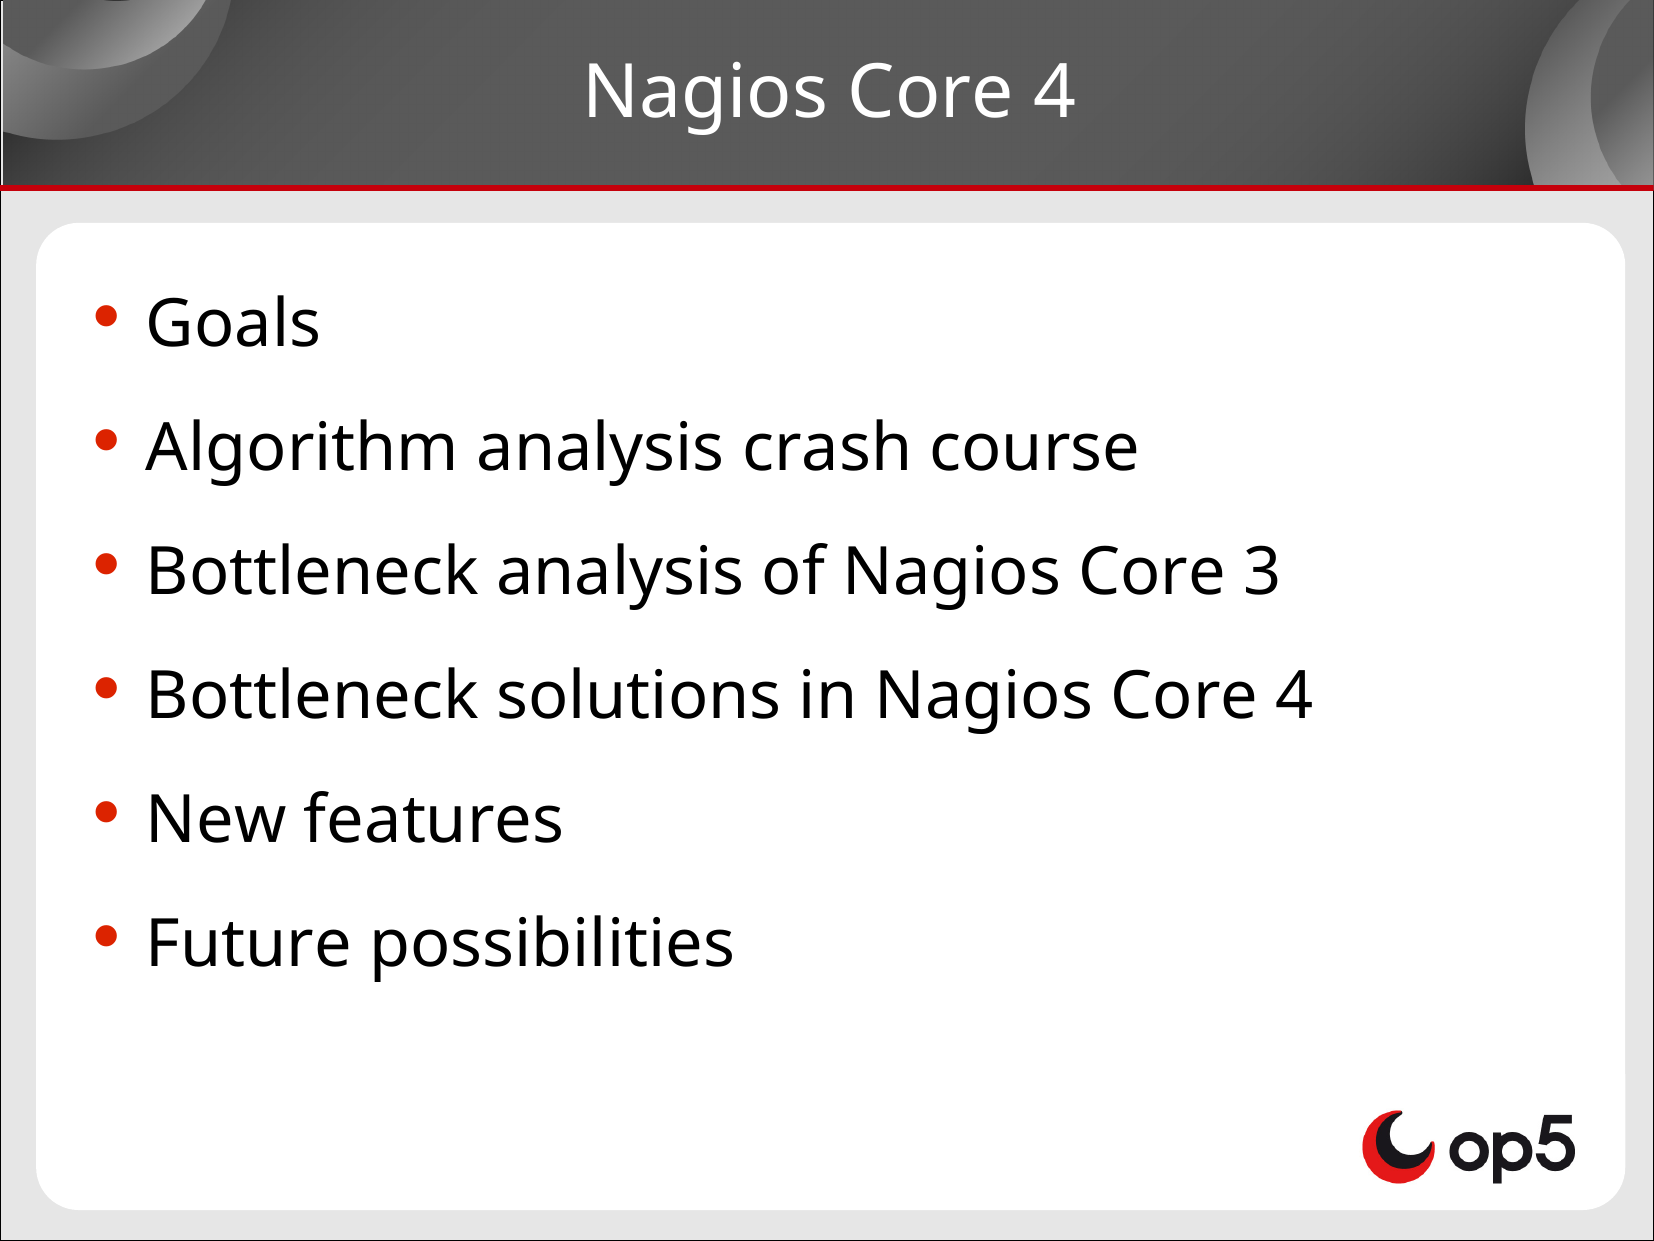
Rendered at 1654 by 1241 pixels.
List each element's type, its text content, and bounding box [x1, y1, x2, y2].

picture [3, 0, 1654, 185]
picture [1350, 1103, 1587, 1191]
title Nagios Core 4 [88, 0, 1571, 175]
list Goals Algorithm analysis crash course Bottleneck analysis of Nagios Core 3 Bottleneck solutions in Nagios Core 4 New features Future possibilities [75, 271, 1557, 1163]
